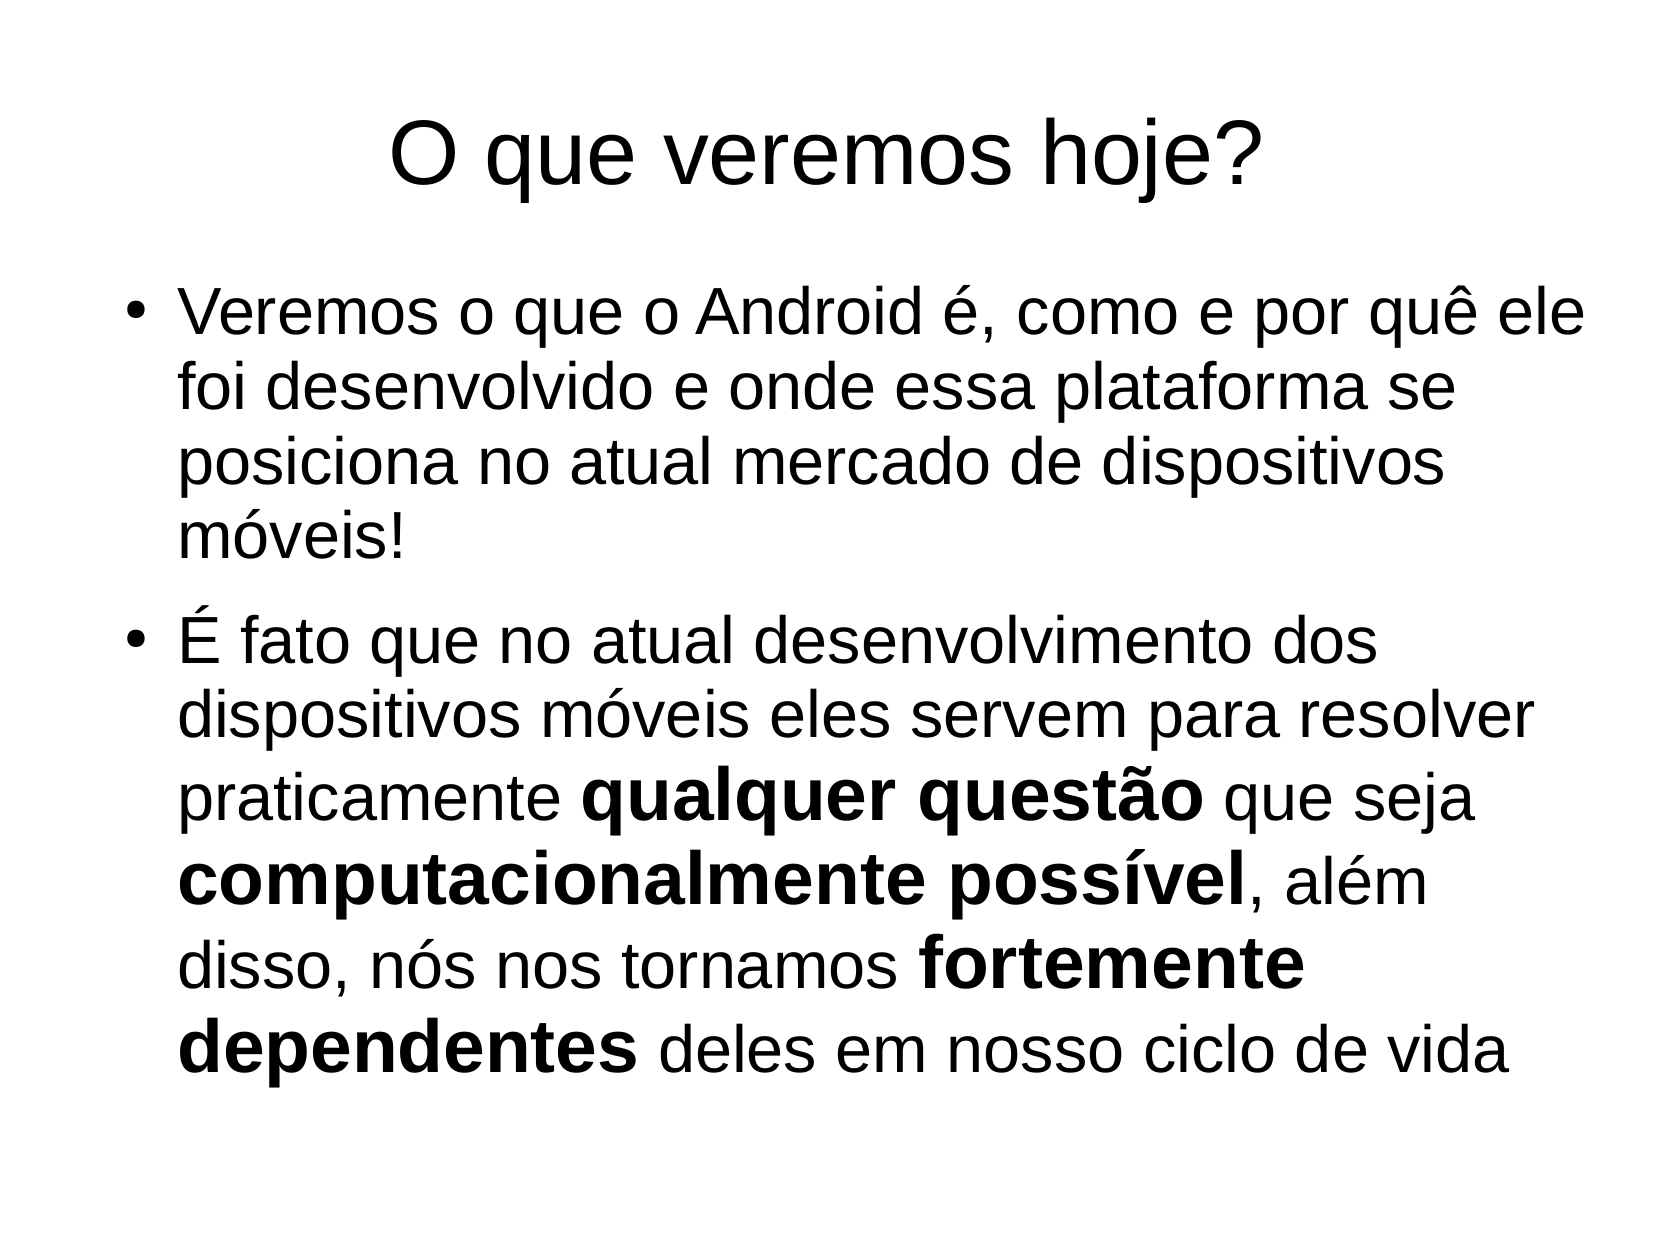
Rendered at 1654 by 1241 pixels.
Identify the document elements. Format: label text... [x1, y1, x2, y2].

list Veremos o que o Android é, como e por quê ele foi desenvolvido e onde essa plataforma se posiciona no atual mercado de dispositivos móveis! É fato que no atual desenvolvimento dos dispositivos móveis eles servem para resolver praticamente qualquer questão que seja computacionalmente possível, além disso, nós nos tornamos fortemente dependentes deles em nosso ciclo de vida [106, 274, 1595, 1093]
title O que veremos hoje? [82, 56, 1571, 250]
